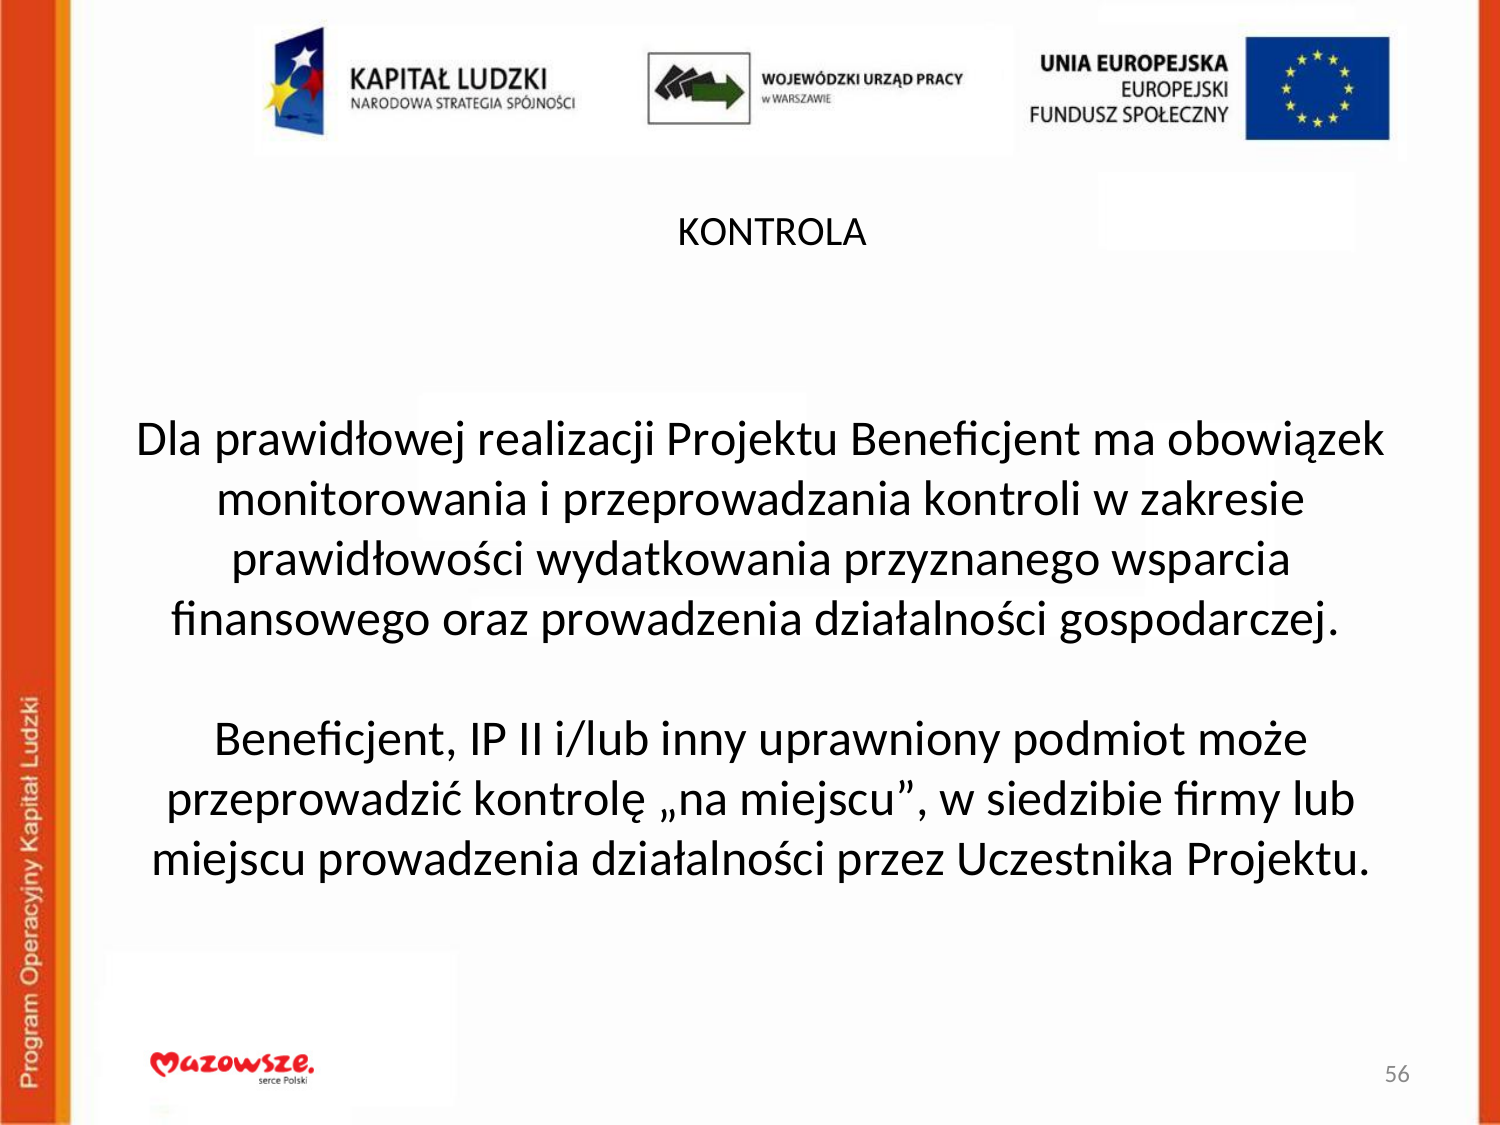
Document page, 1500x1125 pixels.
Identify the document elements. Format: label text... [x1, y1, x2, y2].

picture [0, 0, 1500, 1125]
title Dla prawidłowej realizacji Projektu Beneficjent ma obowiązek monitorowania i przeprowadzania kontroli w zakresie prawidłowości wydatkowania przyznanego wsparcia finansowego oraz prowadzenia działalności gospodarczej. Beneficjent, IP II i/lub inny uprawniony podmiot może przeprowadzić kontrolę „na miejscu”, w siedzibie firmy lub miejscu prowadzenia działalności przez Uczestnika Projektu. [112, 278, 1411, 1012]
text_box <numer> [1074, 1042, 1426, 1103]
text_box KONTROLA [194, 196, 1351, 256]
